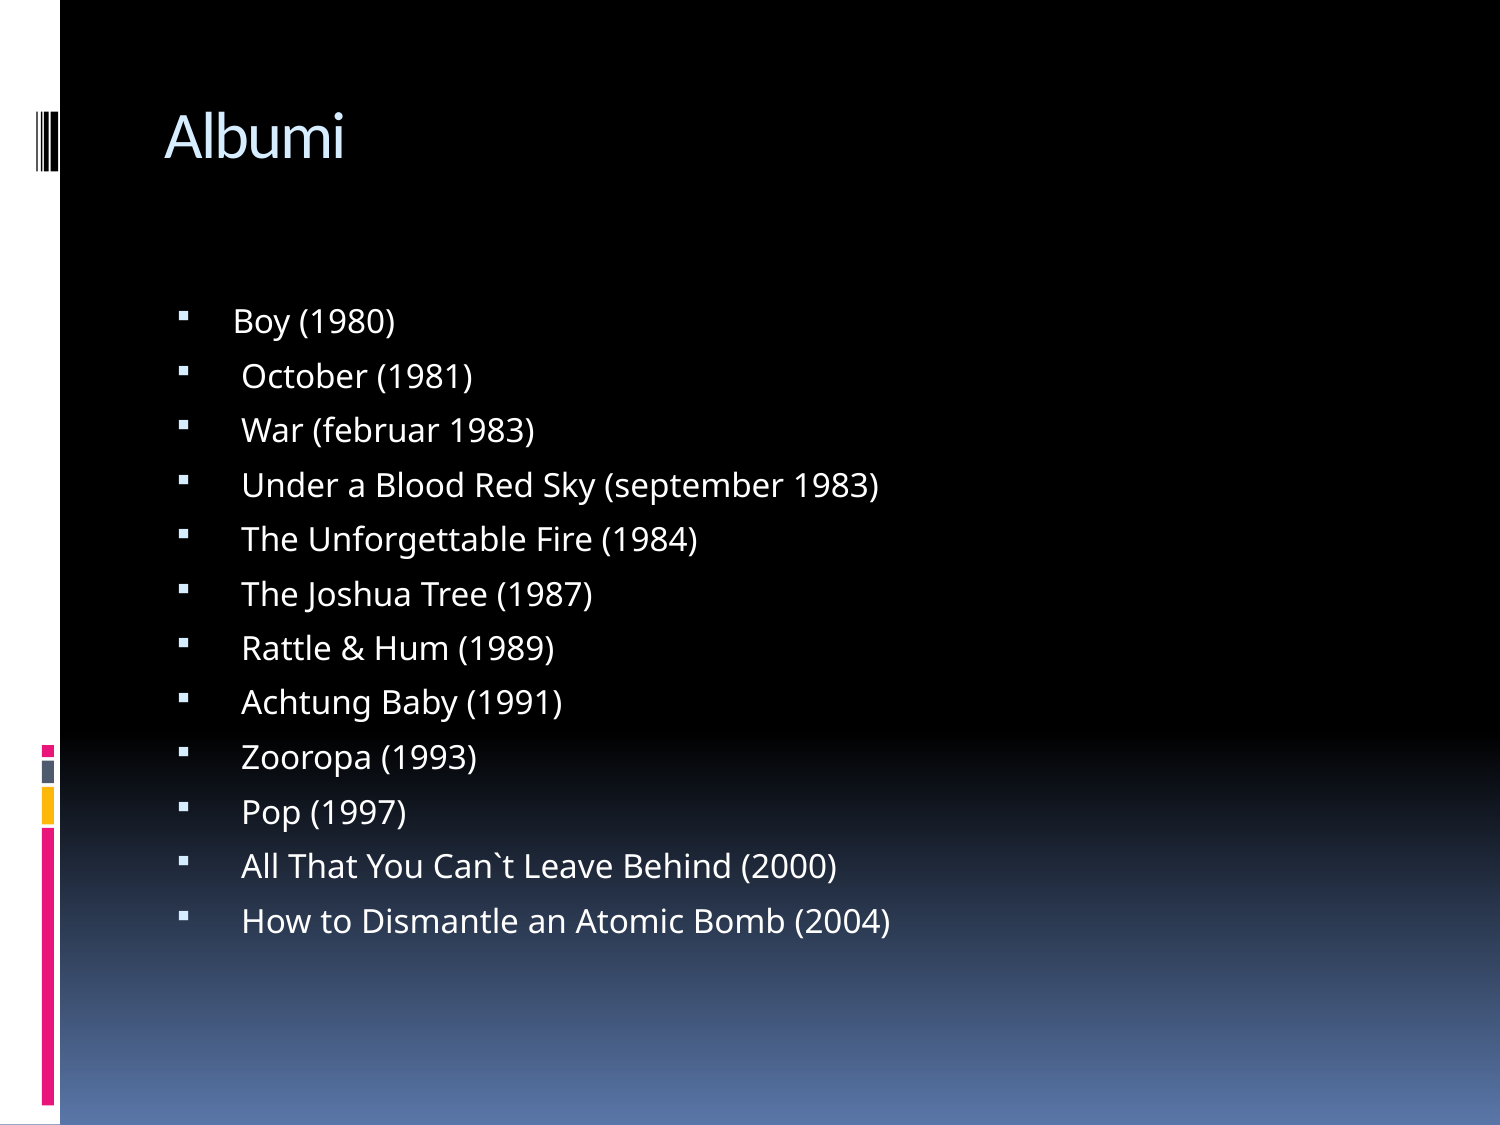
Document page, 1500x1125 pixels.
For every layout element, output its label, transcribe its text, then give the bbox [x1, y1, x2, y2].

list Boy (1980) October (1981) War (februar 1983) Under a Blood Red Sky (september 1983) The Unforgettable Fire (1984) The Joshua Tree (1987) Rattle & Hum (1989) Achtung Baby (1991) Zooropa (1993) Pop (1997) All That You Can`t Leave Behind (2000) How to Dismantle an Atomic Bomb (2004) [150, 292, 1425, 1043]
title Albumi [150, 84, 1425, 235]
